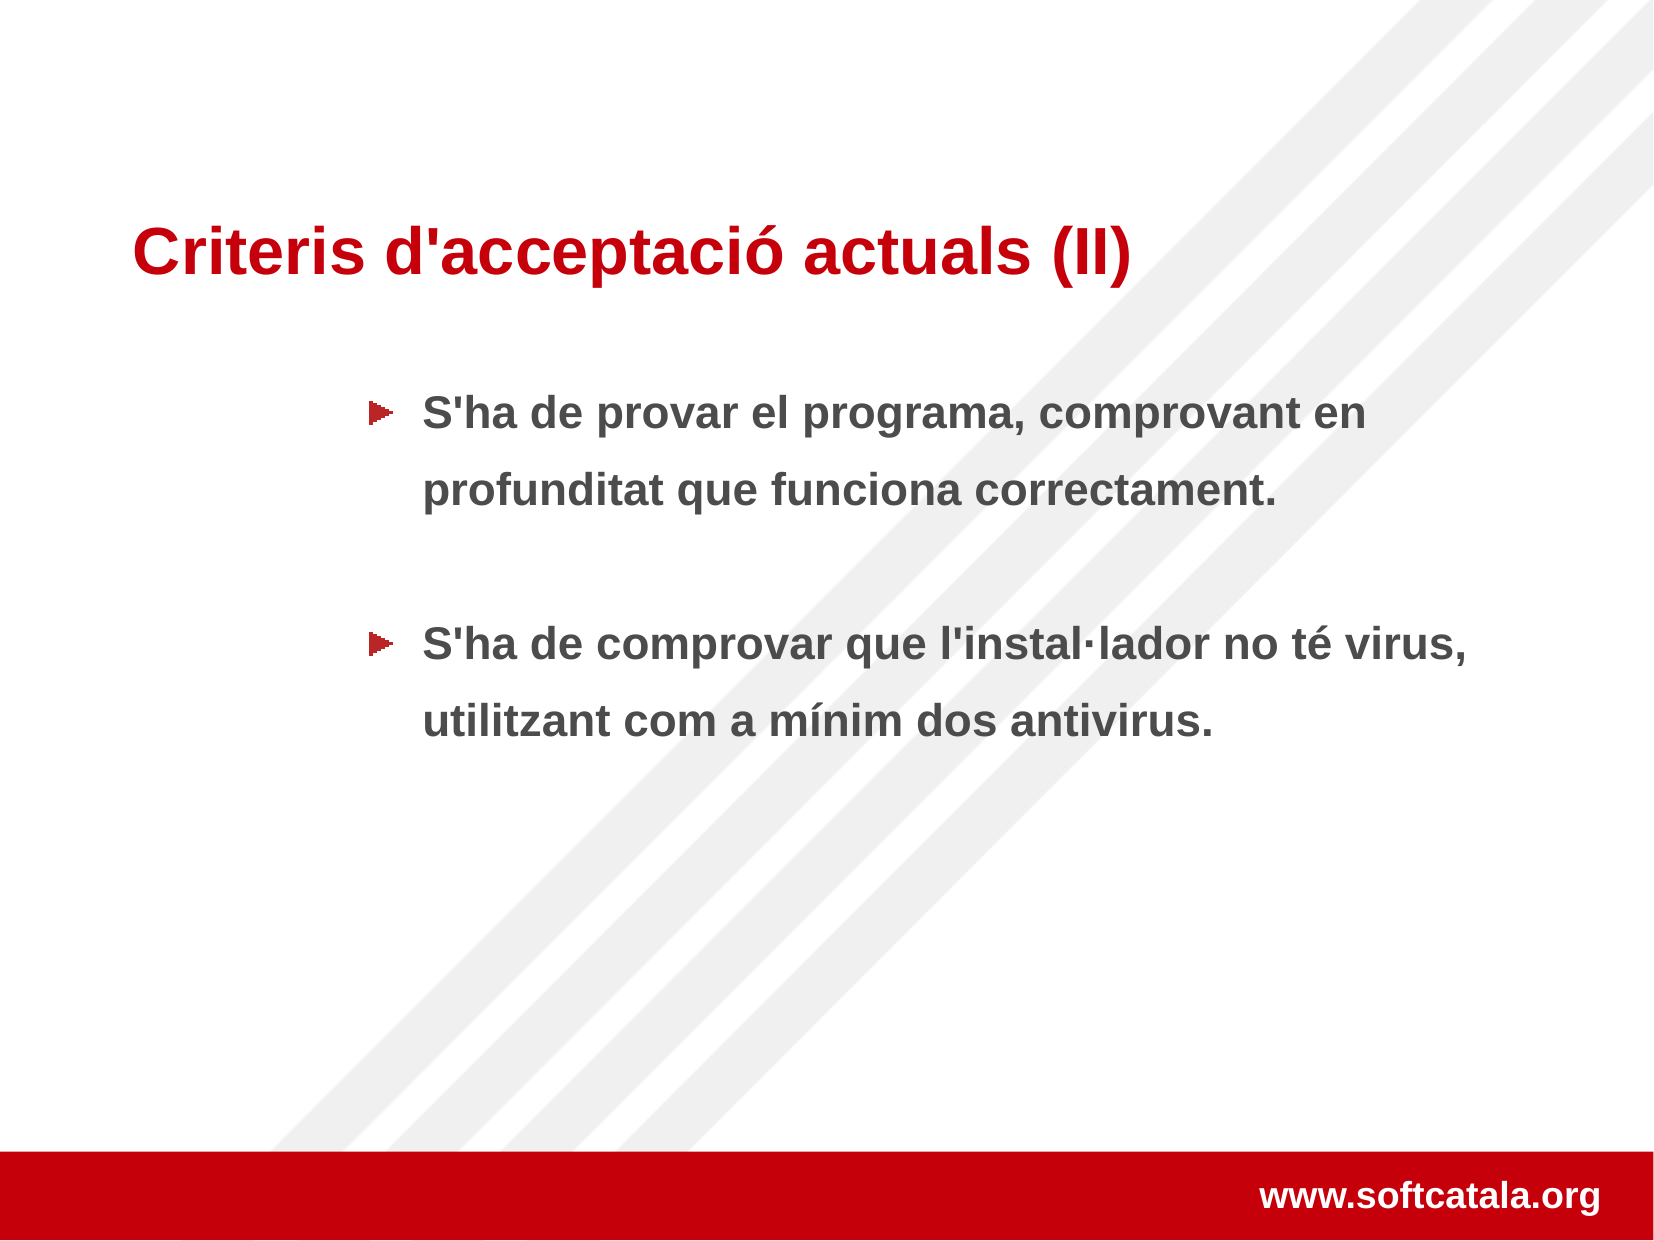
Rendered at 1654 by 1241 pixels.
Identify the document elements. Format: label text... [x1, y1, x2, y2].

text_box Criteris d'acceptació actuals (II) [118, 206, 1501, 297]
picture [0, 0, 1654, 1151]
text_box S'ha de provar el programa, comprovant en profunditat que funciona correctament. S'ha de comprovar que l'instal·lador no té virus, utilitzant com a mínim dos antivirus. [118, 354, 1501, 1148]
text_box www.softcatala.org [0, 1151, 1654, 1241]
